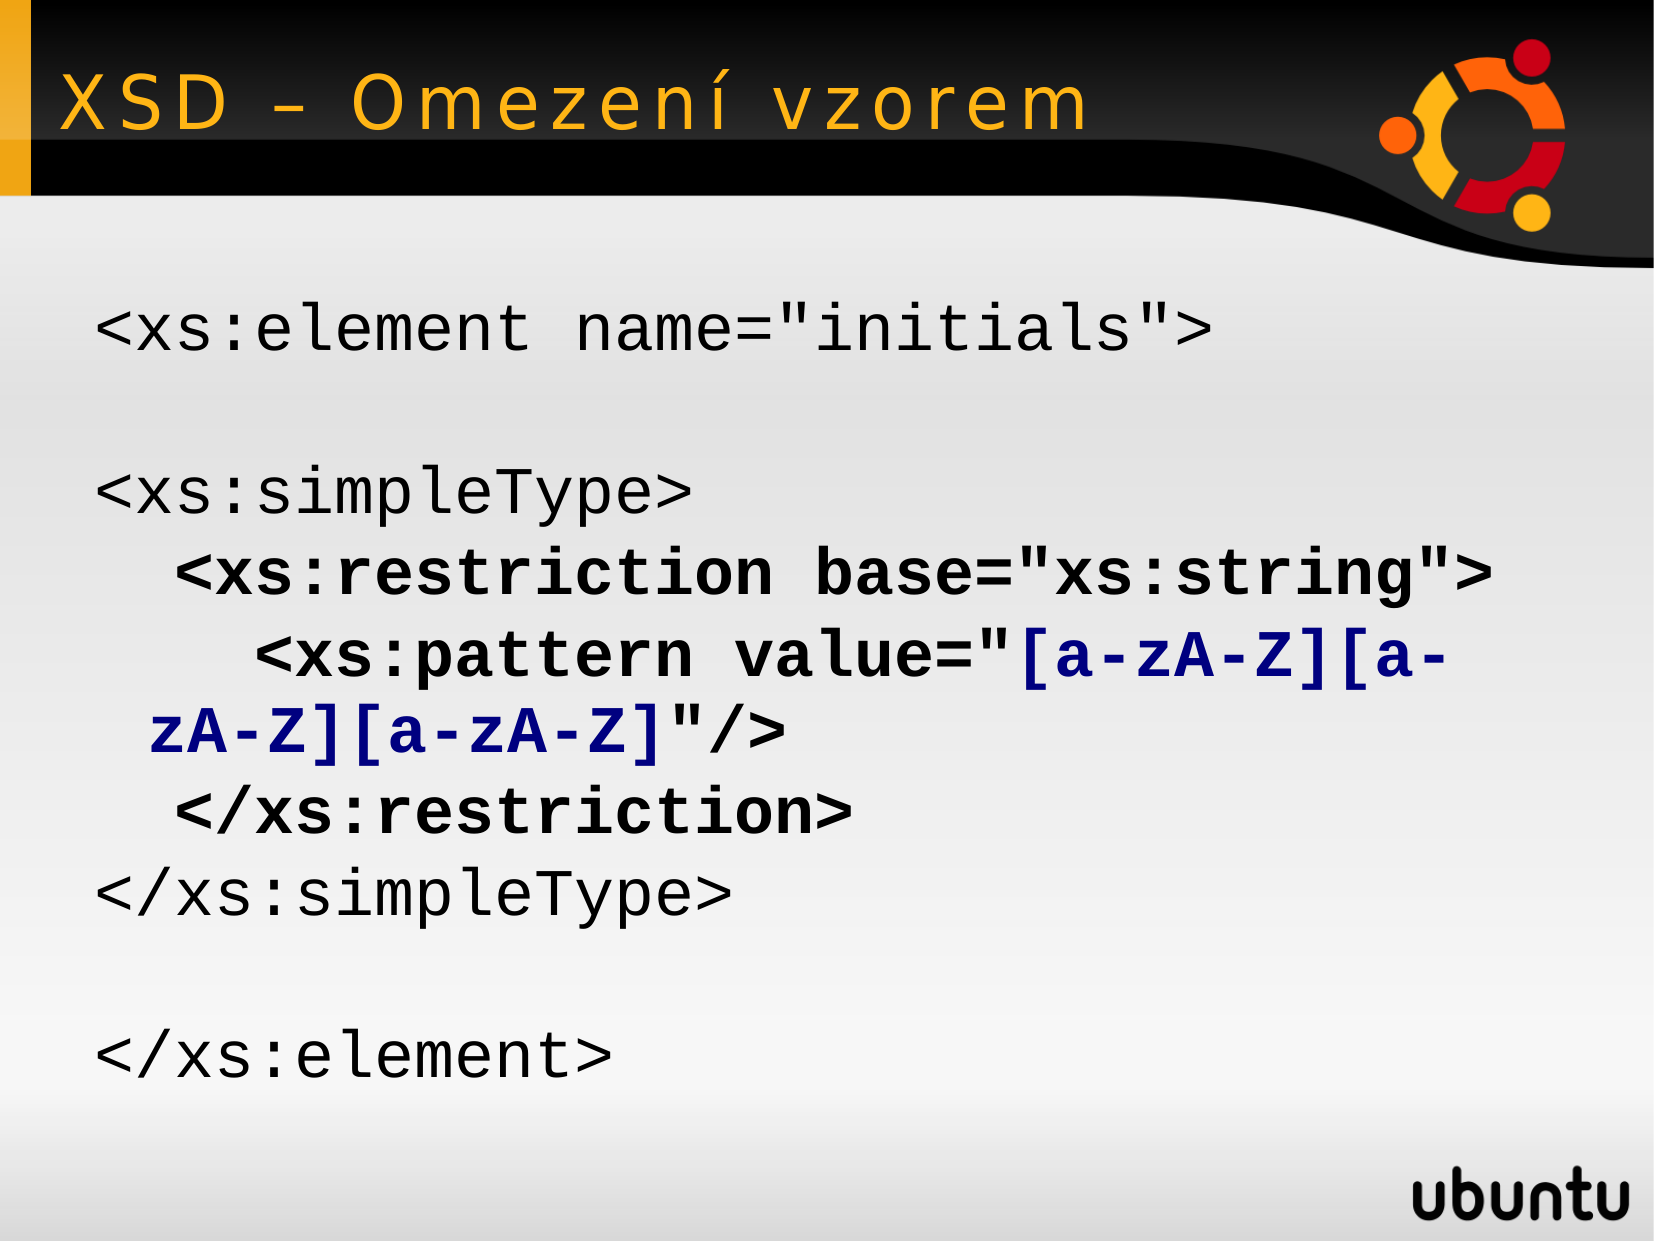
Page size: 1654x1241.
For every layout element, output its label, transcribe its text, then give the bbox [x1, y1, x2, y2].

title XSD – Omezení vzorem [59, 29, 1270, 178]
list <xs:element name="initials"> <xs:simpleType> <xs:restriction base="xs:string"> <xs:pattern value="[a-zA-Z][a-zA-Z][a-zA-Z]"/> </xs:restriction> </xs:simpleType> </xs:element> [76, 295, 1565, 1114]
picture [0, 0, 1654, 1241]
